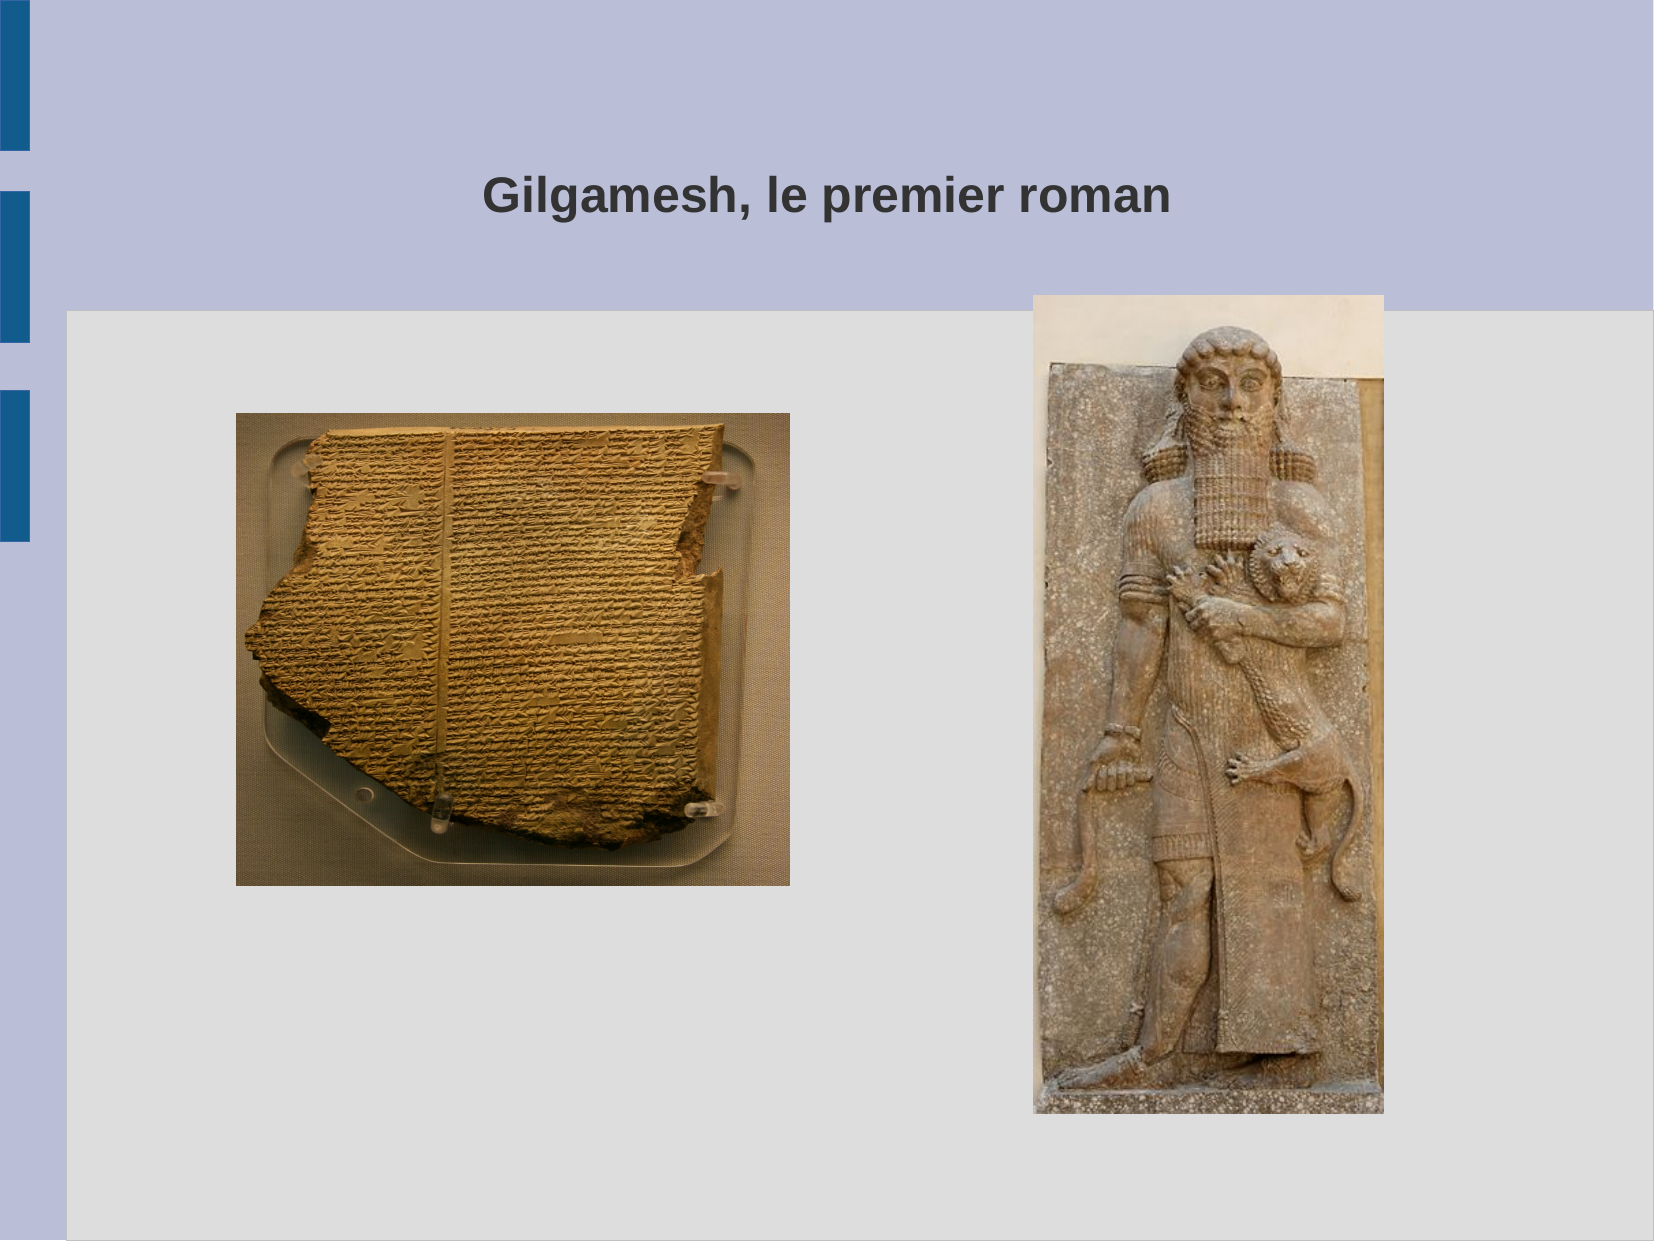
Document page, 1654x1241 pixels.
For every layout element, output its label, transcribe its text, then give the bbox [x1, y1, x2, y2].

picture [1033, 295, 1384, 1114]
title Gilgamesh, le premier roman [121, 91, 1534, 299]
picture [236, 413, 790, 886]
